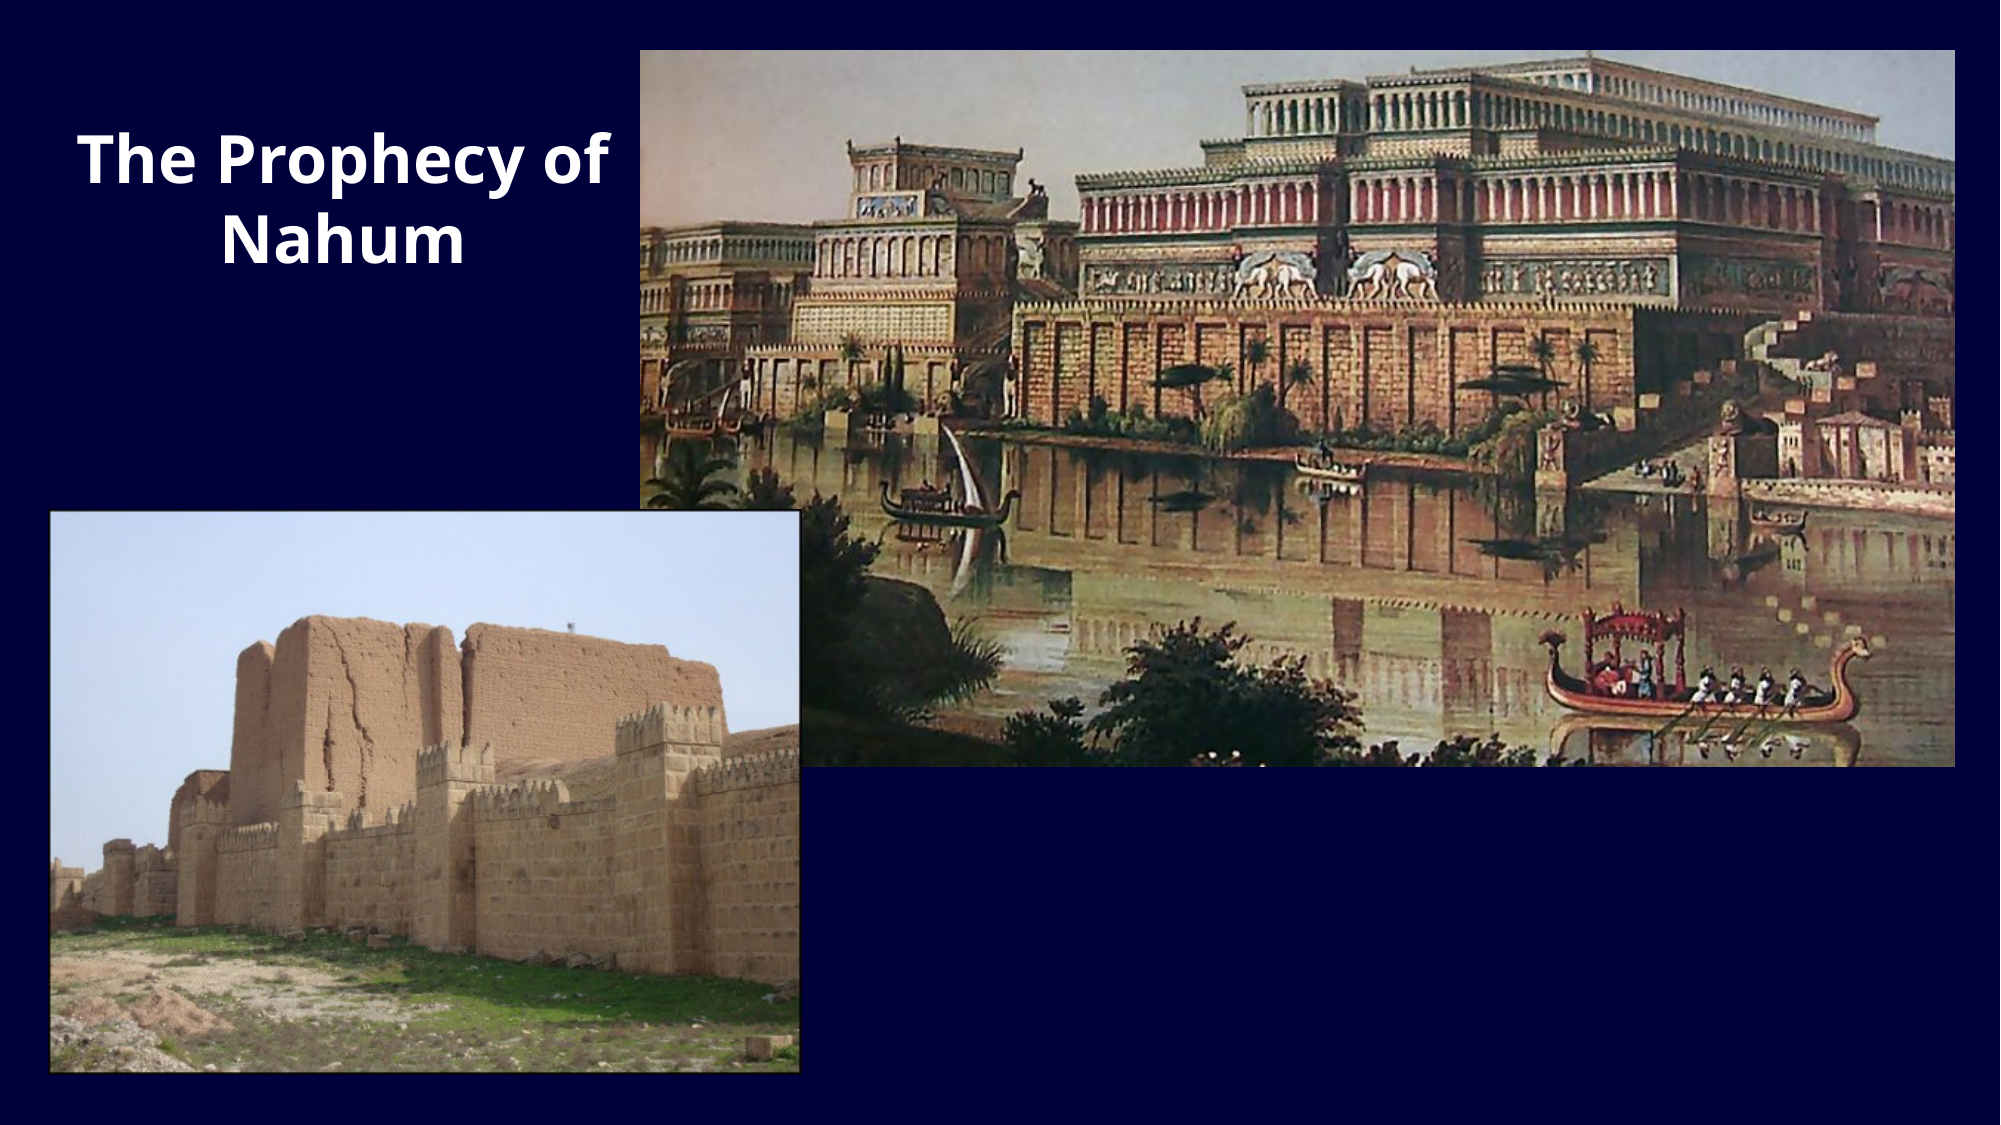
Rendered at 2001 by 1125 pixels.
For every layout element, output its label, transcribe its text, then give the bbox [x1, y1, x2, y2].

picture [48, 50, 1955, 1075]
text_box The Prophecy of Nahum [60, 108, 626, 286]
